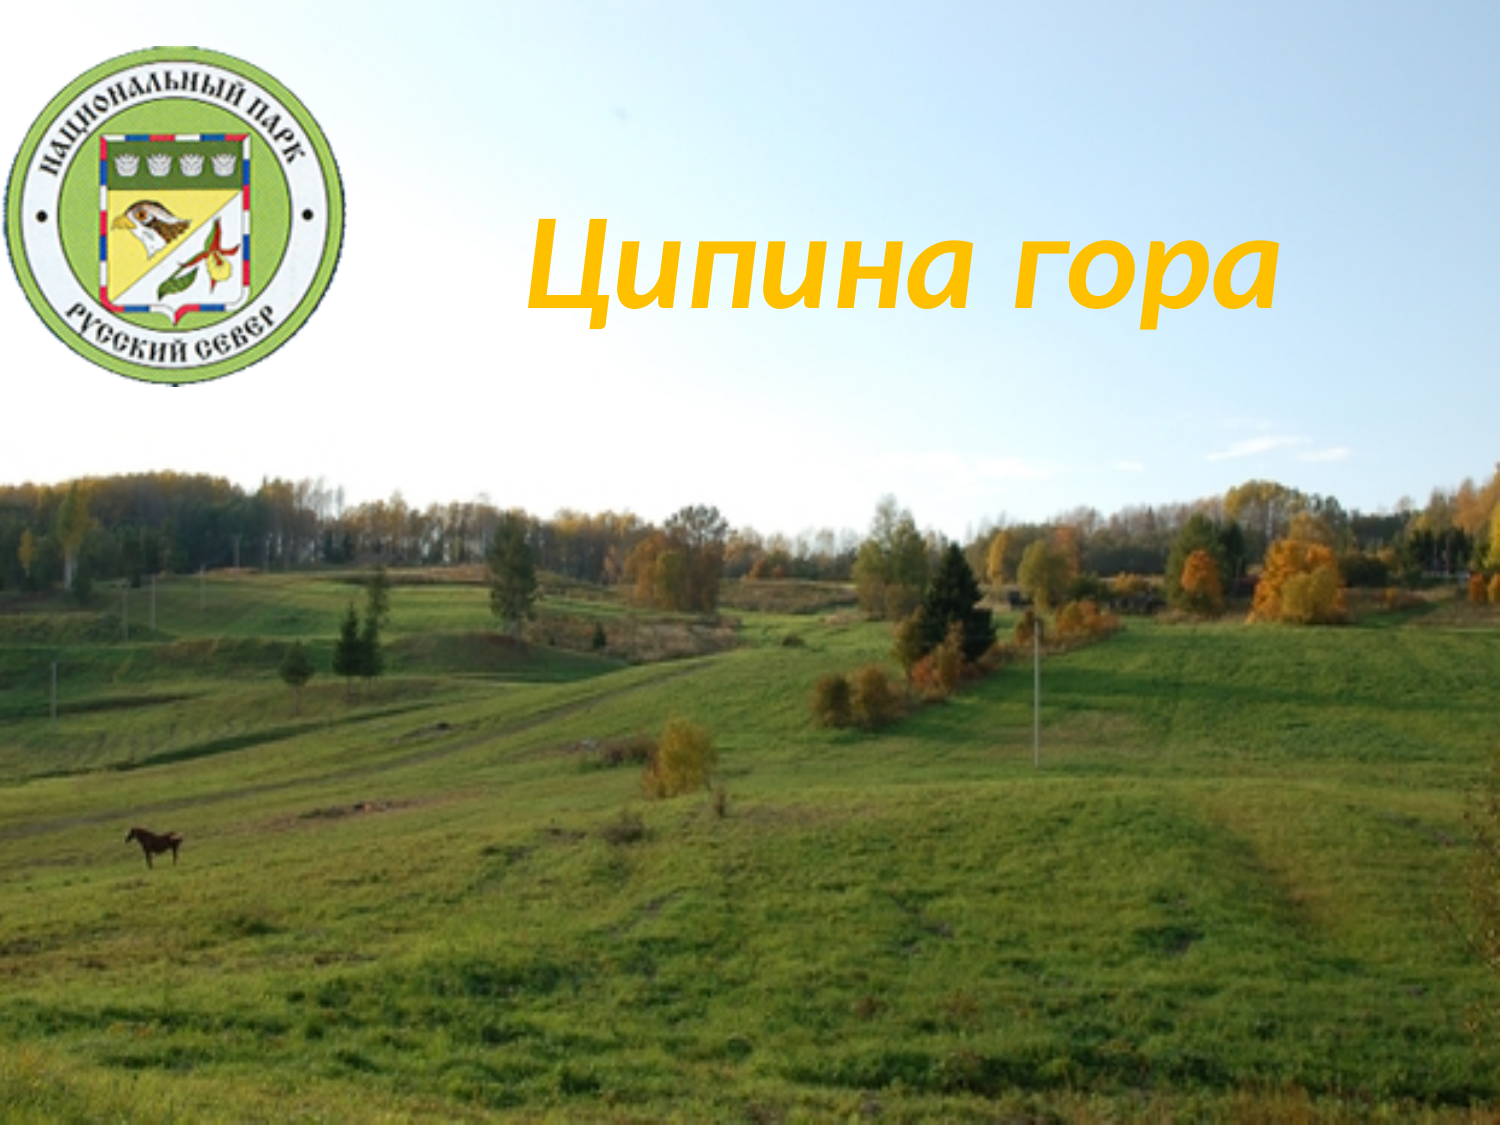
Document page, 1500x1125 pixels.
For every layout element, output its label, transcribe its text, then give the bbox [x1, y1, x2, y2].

text_box Ципина гора [507, 164, 1300, 344]
picture [0, 0, 1500, 1125]
